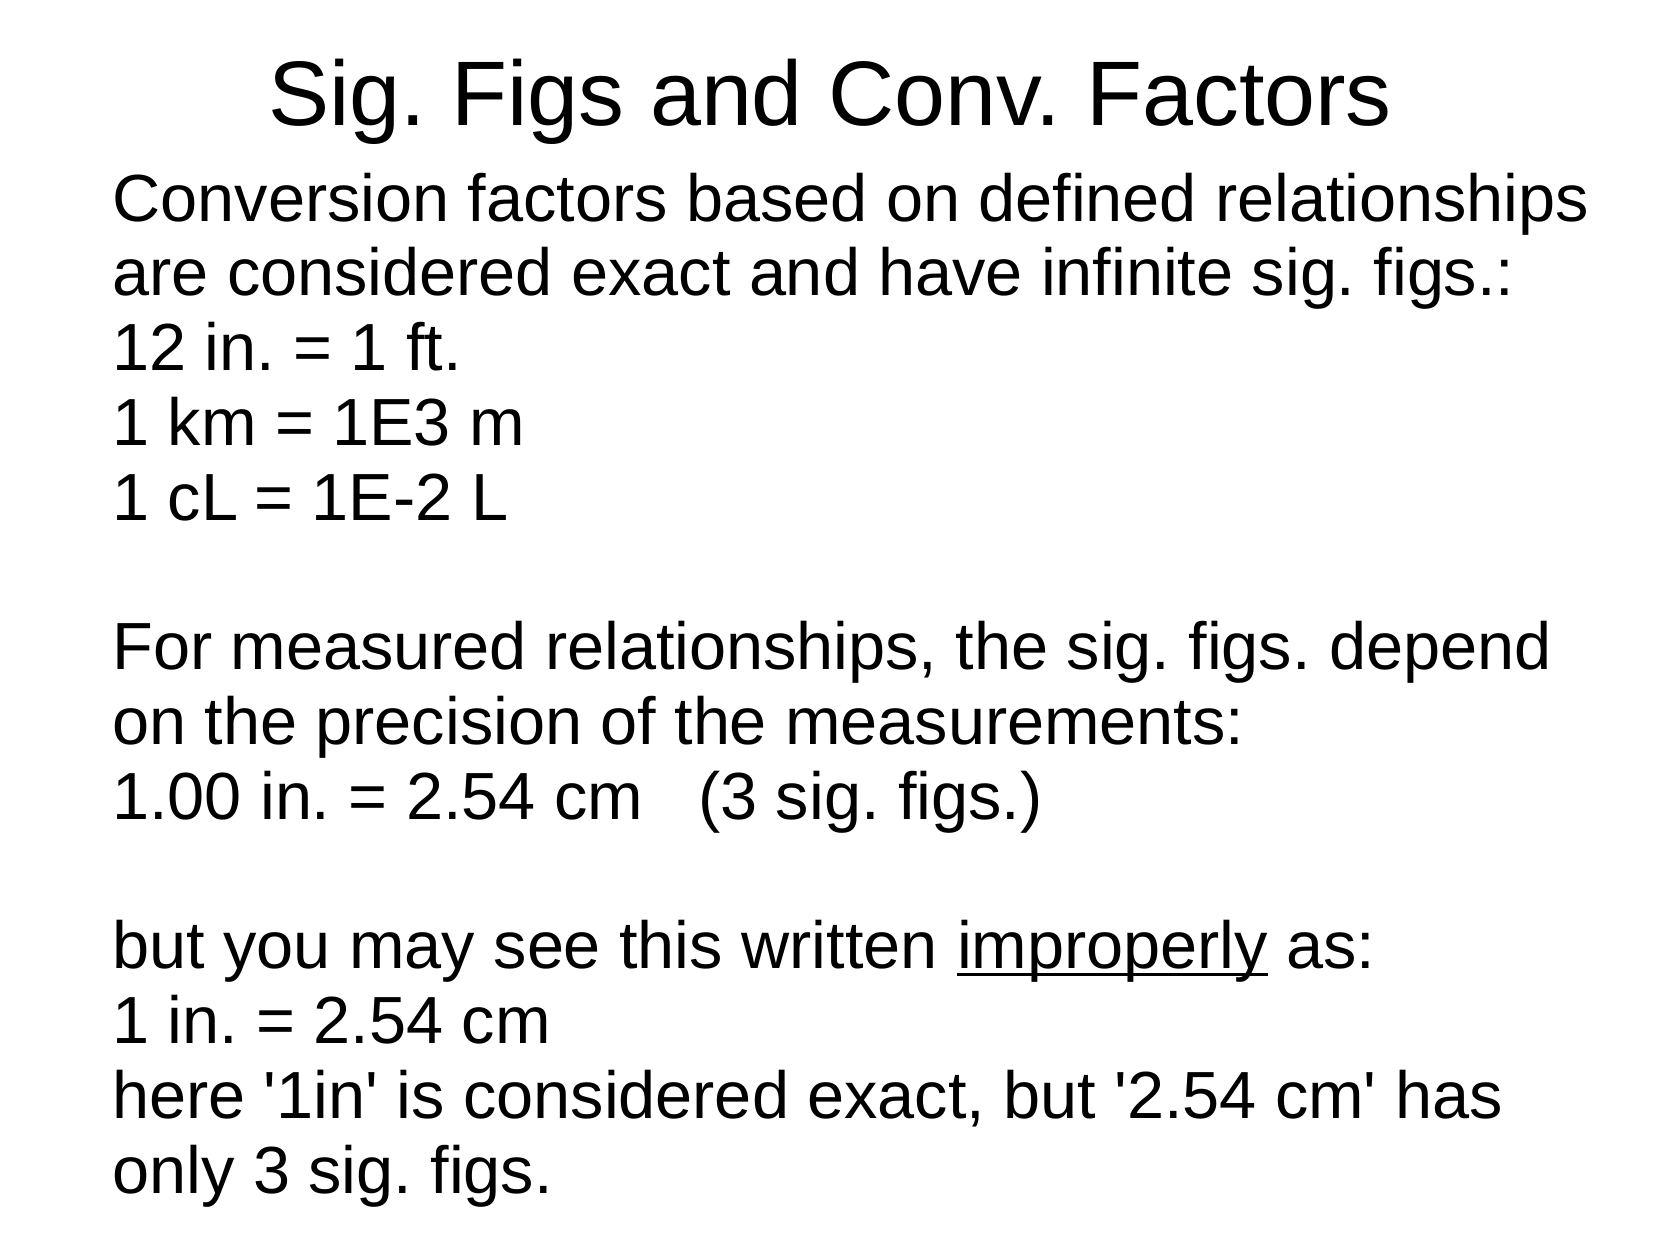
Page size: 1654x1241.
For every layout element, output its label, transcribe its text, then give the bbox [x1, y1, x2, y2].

subtitle Conversion factors based on defined relationships are considered exact and have infinite sig. figs.: 12 in. = 1 ft. 1 km = 1E3 m 1 cL = 1E-2 L For measured relationships, the sig. figs. depend on the precision of the measurements: 1.00 in. = 2.54 cm (3 sig. figs.) but you may see this written improperly as: 1 in. = 2.54 cm here '1in' is considered exact, but '2.54 cm' has only 3 sig. figs. [112, 160, 1601, 1208]
title Sig. Figs and Conv. Factors [86, 37, 1576, 151]
